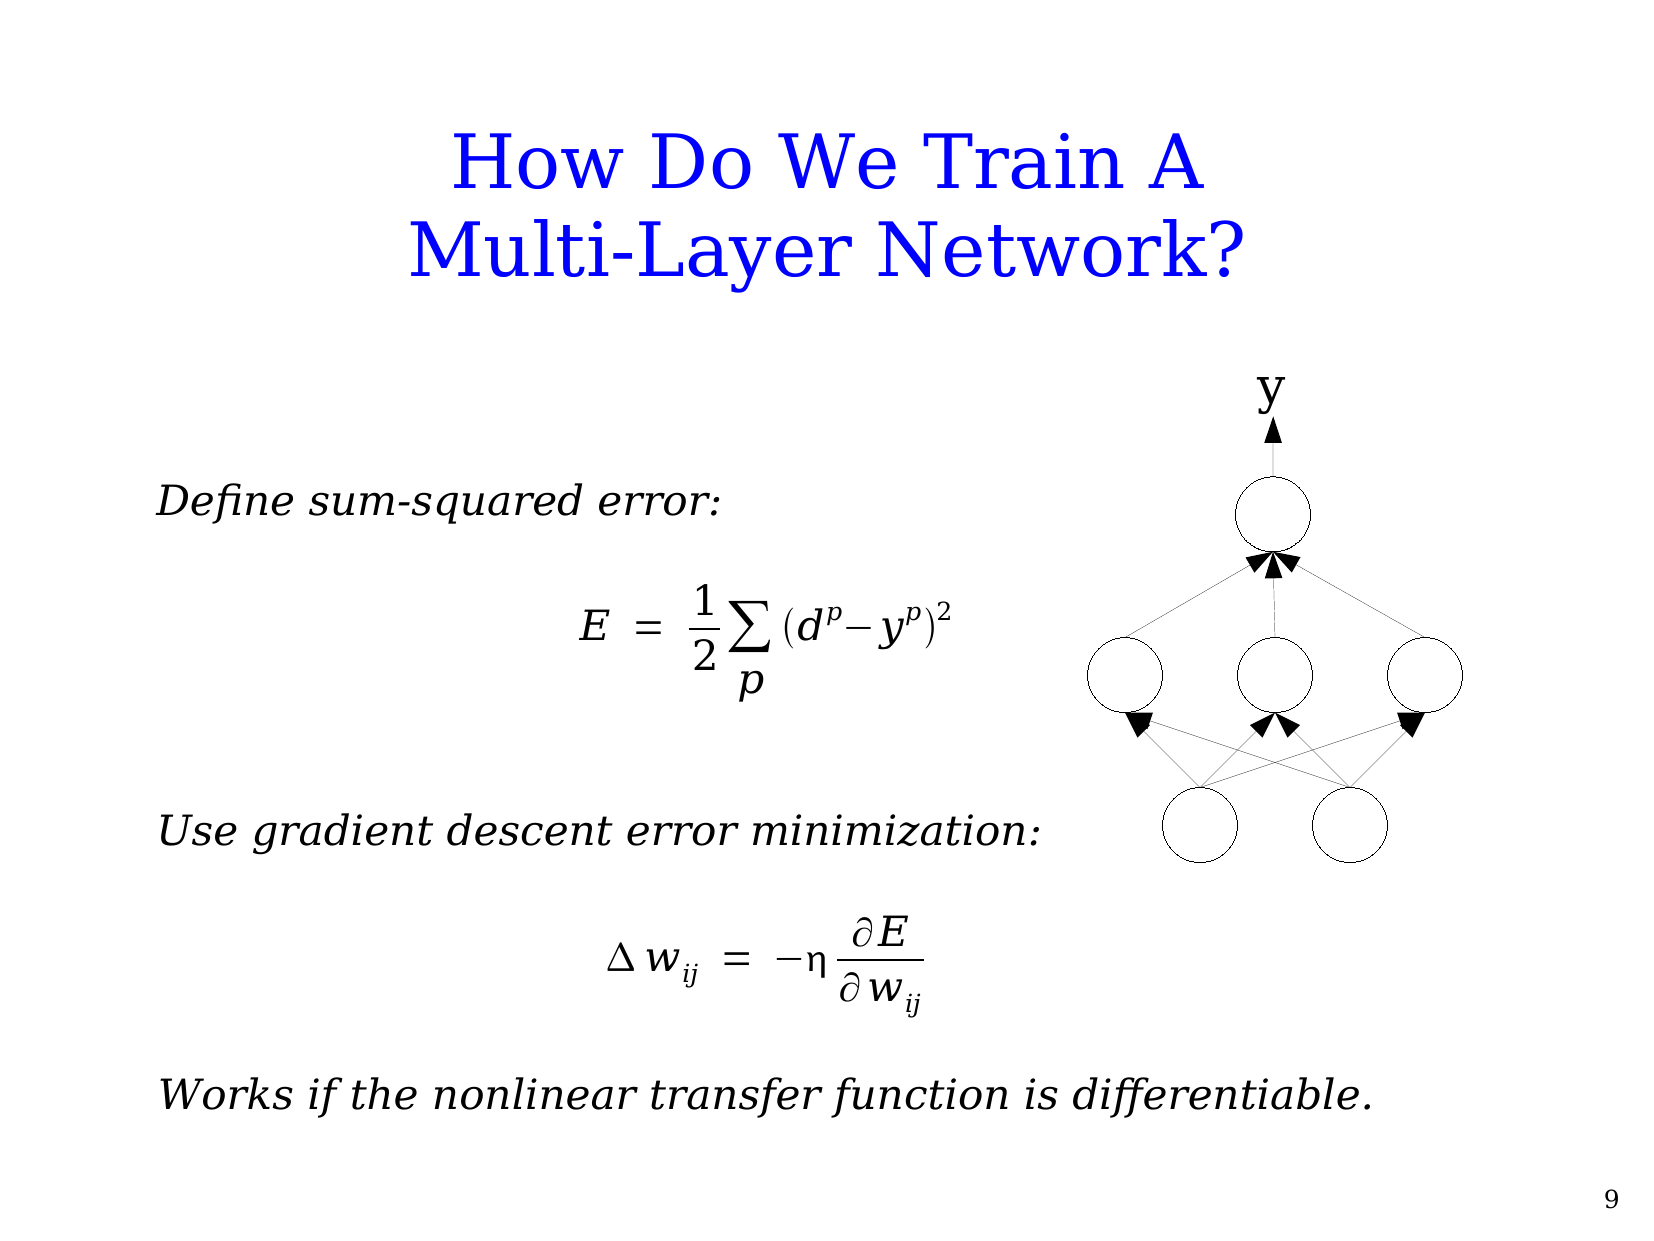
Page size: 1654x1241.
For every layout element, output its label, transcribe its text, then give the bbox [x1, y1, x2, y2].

text_box y [1257, 357, 1287, 416]
title How Do We Train A Multi-Layer Network? [121, 102, 1534, 310]
chart [150, 476, 1382, 1120]
